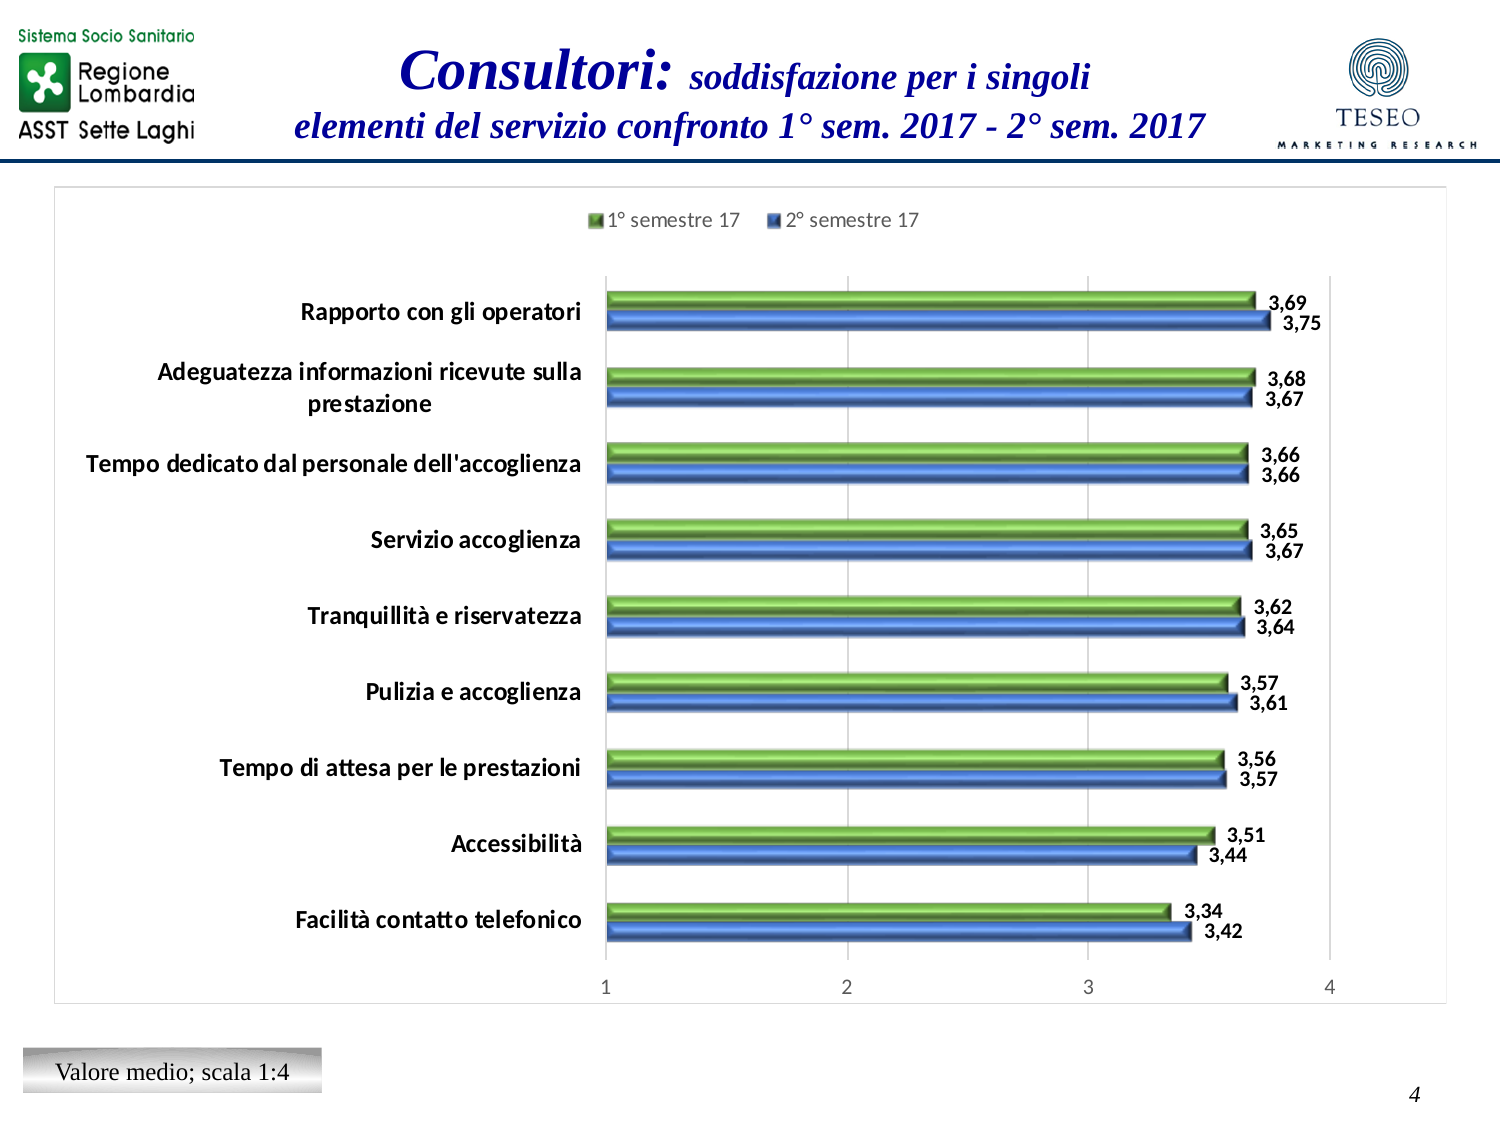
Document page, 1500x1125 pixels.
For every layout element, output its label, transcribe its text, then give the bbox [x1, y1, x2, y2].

text_box Consultori: soddisfazione per i singoli elementi del servizio confronto 1° sem. 2017 - 2° sem. 2017 [206, 25, 1294, 151]
picture [1294, 30, 1481, 149]
picture [53, 186, 1447, 1004]
text_box Valore medio; scala 1:4 [23, 1047, 322, 1093]
picture [19, 26, 194, 148]
